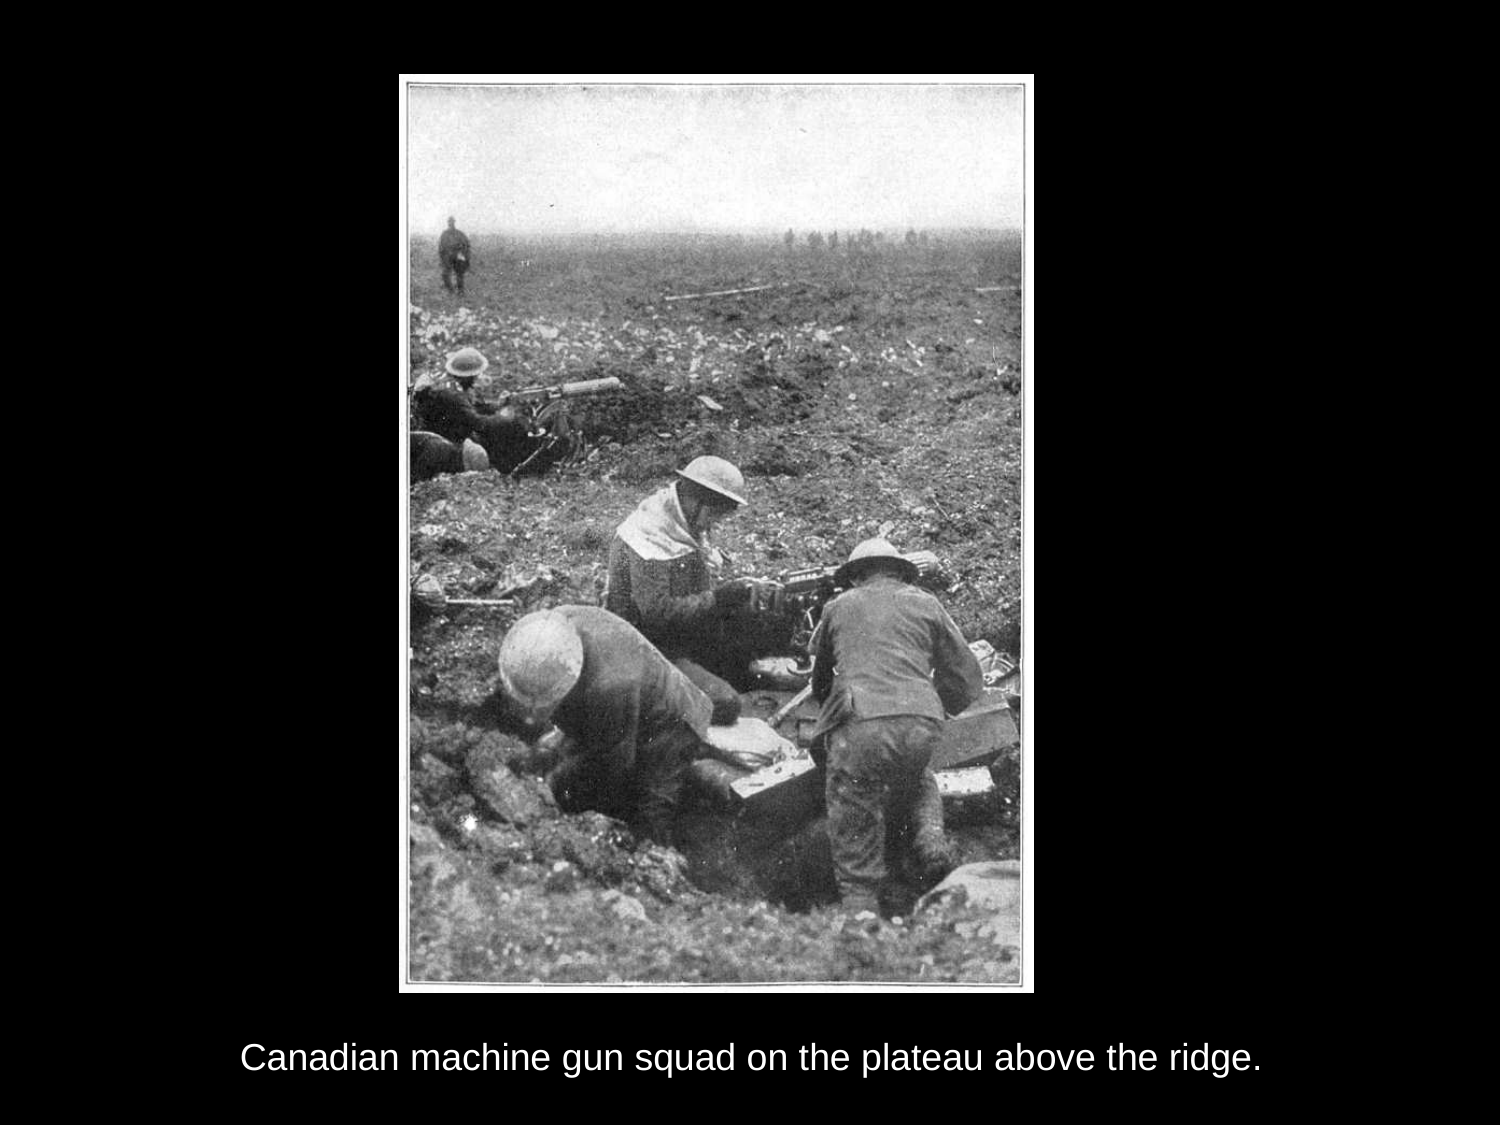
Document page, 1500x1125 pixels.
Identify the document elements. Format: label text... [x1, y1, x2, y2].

text_box Canadian machine gun squad on the plateau above the ridge. [224, 1024, 1288, 1086]
picture [399, 74, 1034, 993]
